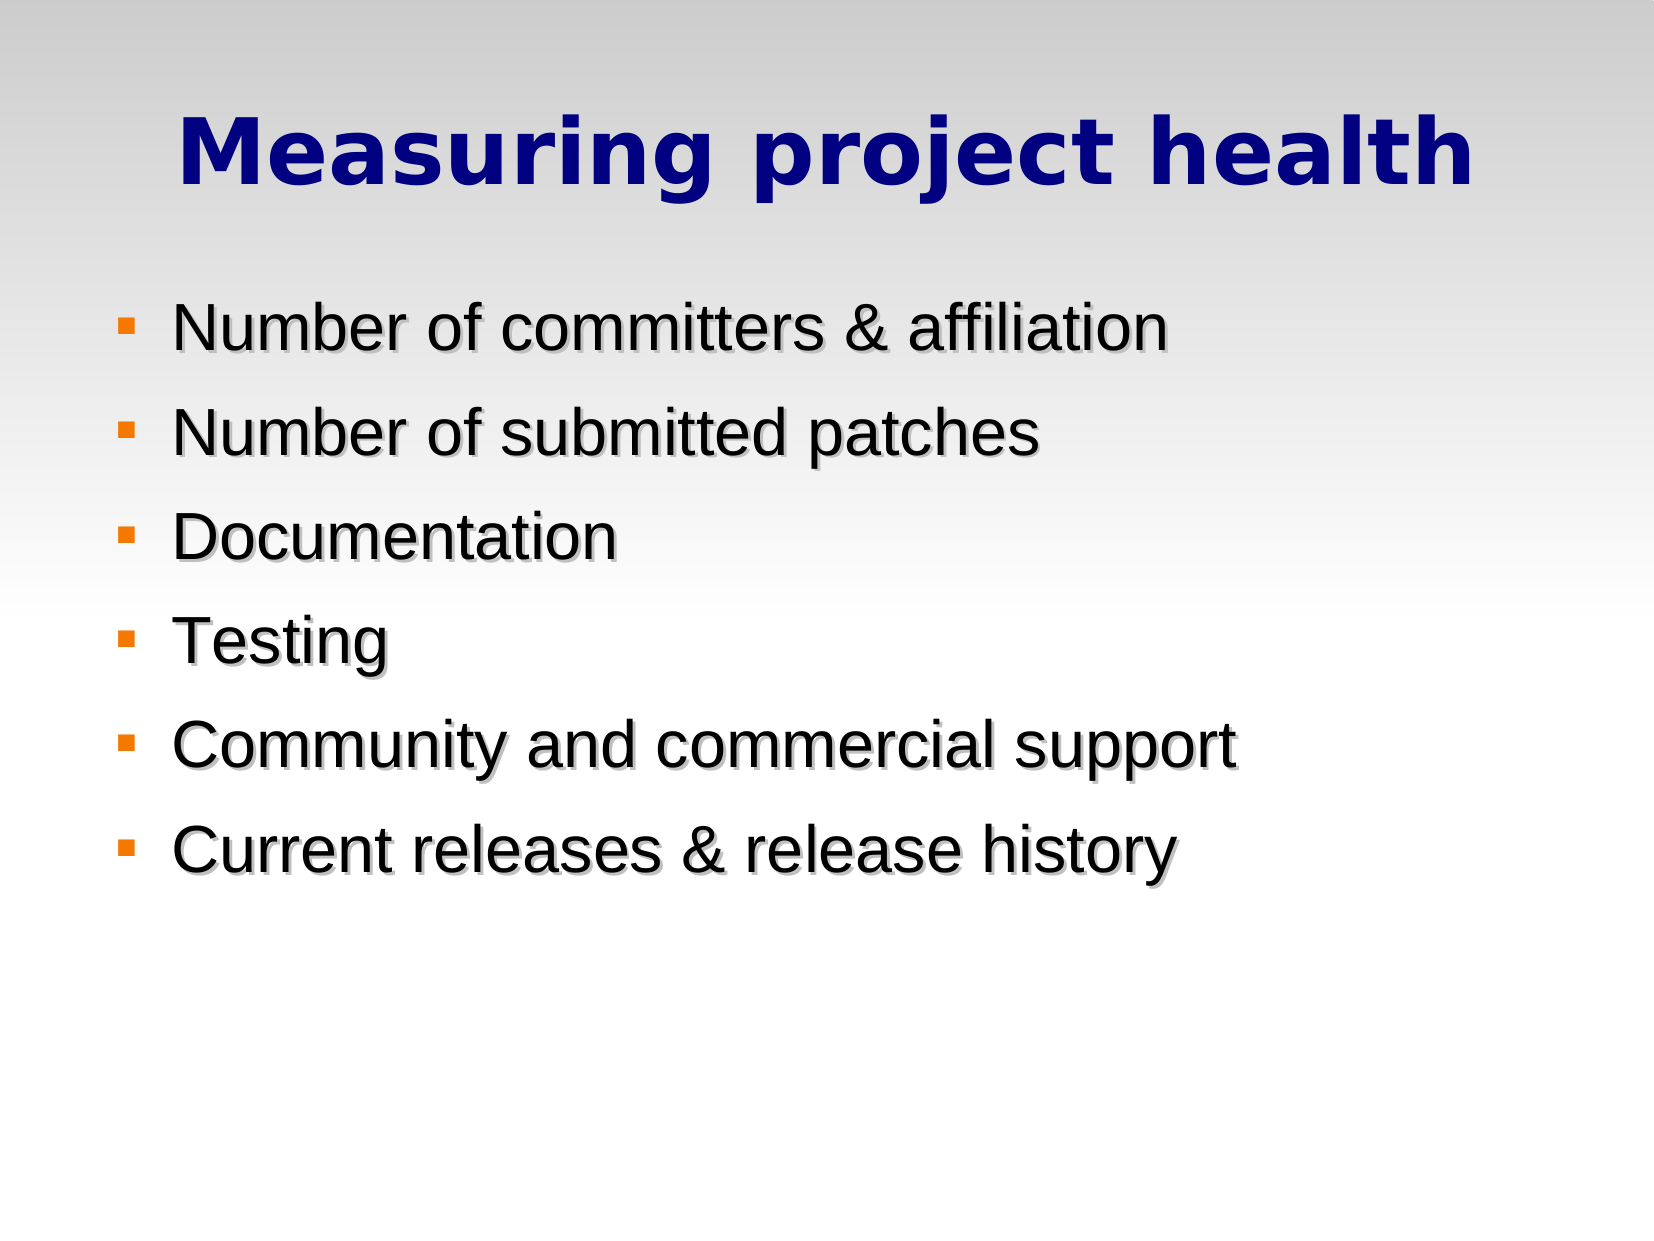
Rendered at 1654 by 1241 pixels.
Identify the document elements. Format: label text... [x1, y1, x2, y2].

list Number of committers & affiliation Number of submitted patches Documentation Testing Community and commercial support Current releases & release history [82, 290, 1571, 1109]
title Measuring project health [82, 49, 1571, 257]
